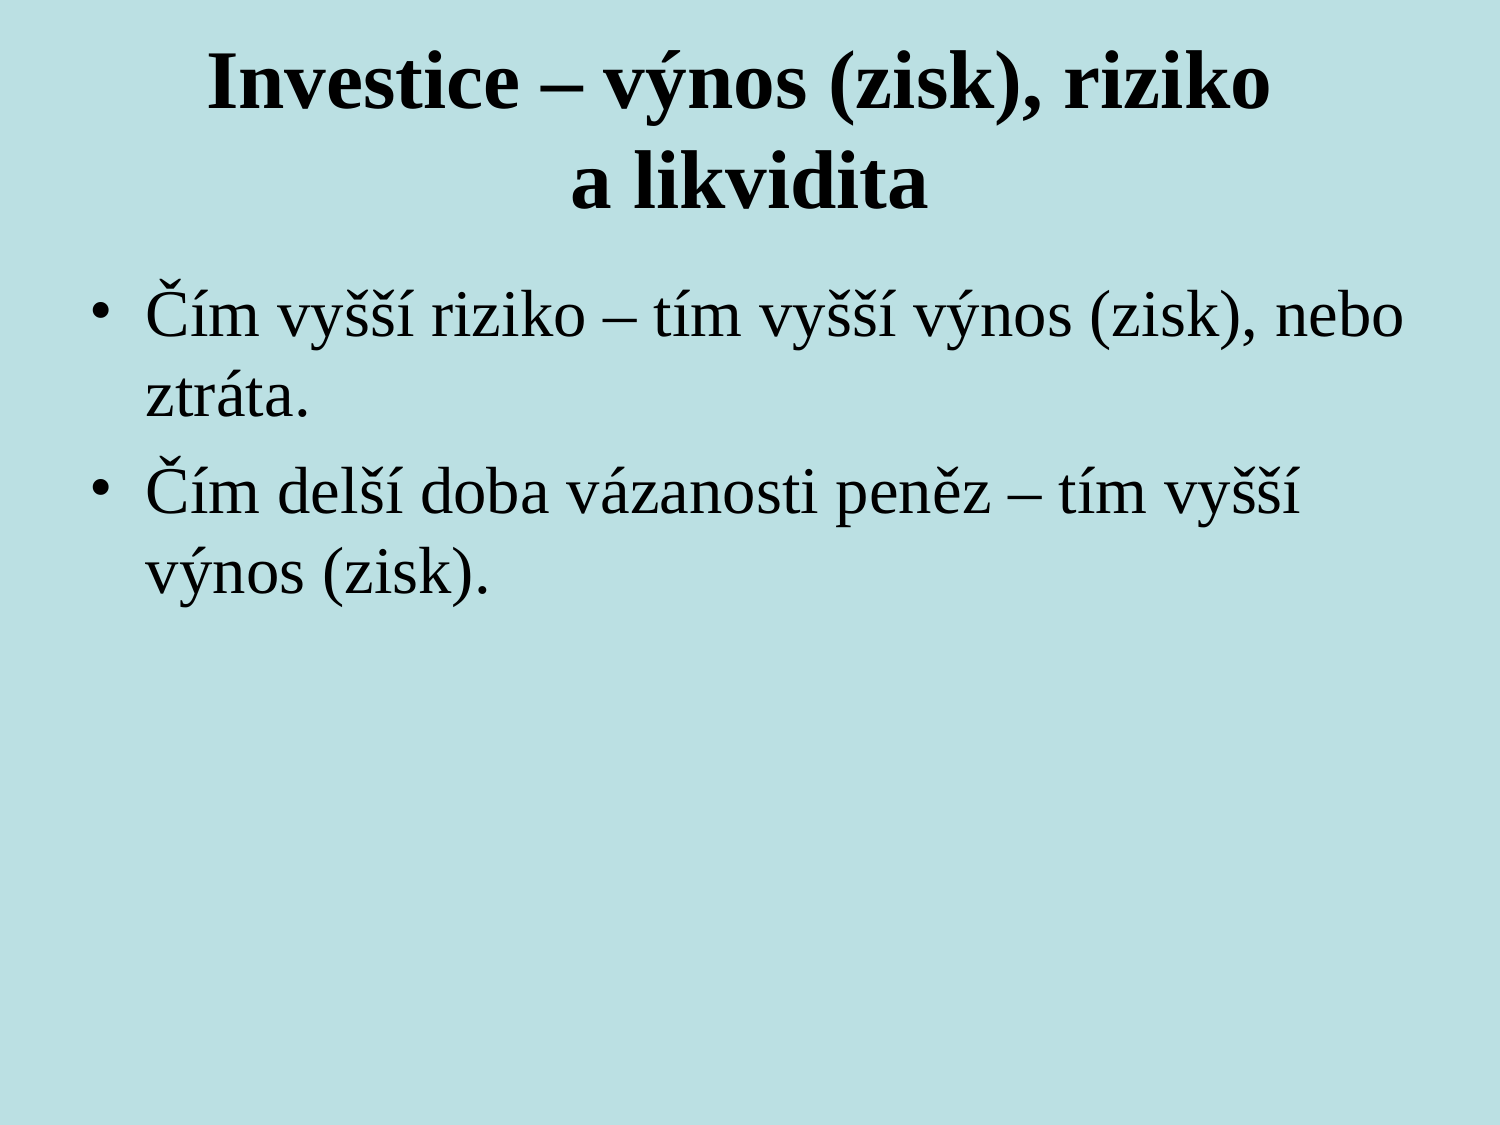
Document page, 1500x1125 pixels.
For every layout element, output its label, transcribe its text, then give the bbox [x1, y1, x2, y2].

title Investice – výnos (zisk), riziko a likvidita [75, 17, 1426, 233]
list Čím vyšší riziko – tím vyšší výnos (zisk), nebo ztráta. Čím delší doba vázanosti peněz – tím vyšší výnos (zisk). [75, 262, 1426, 984]
